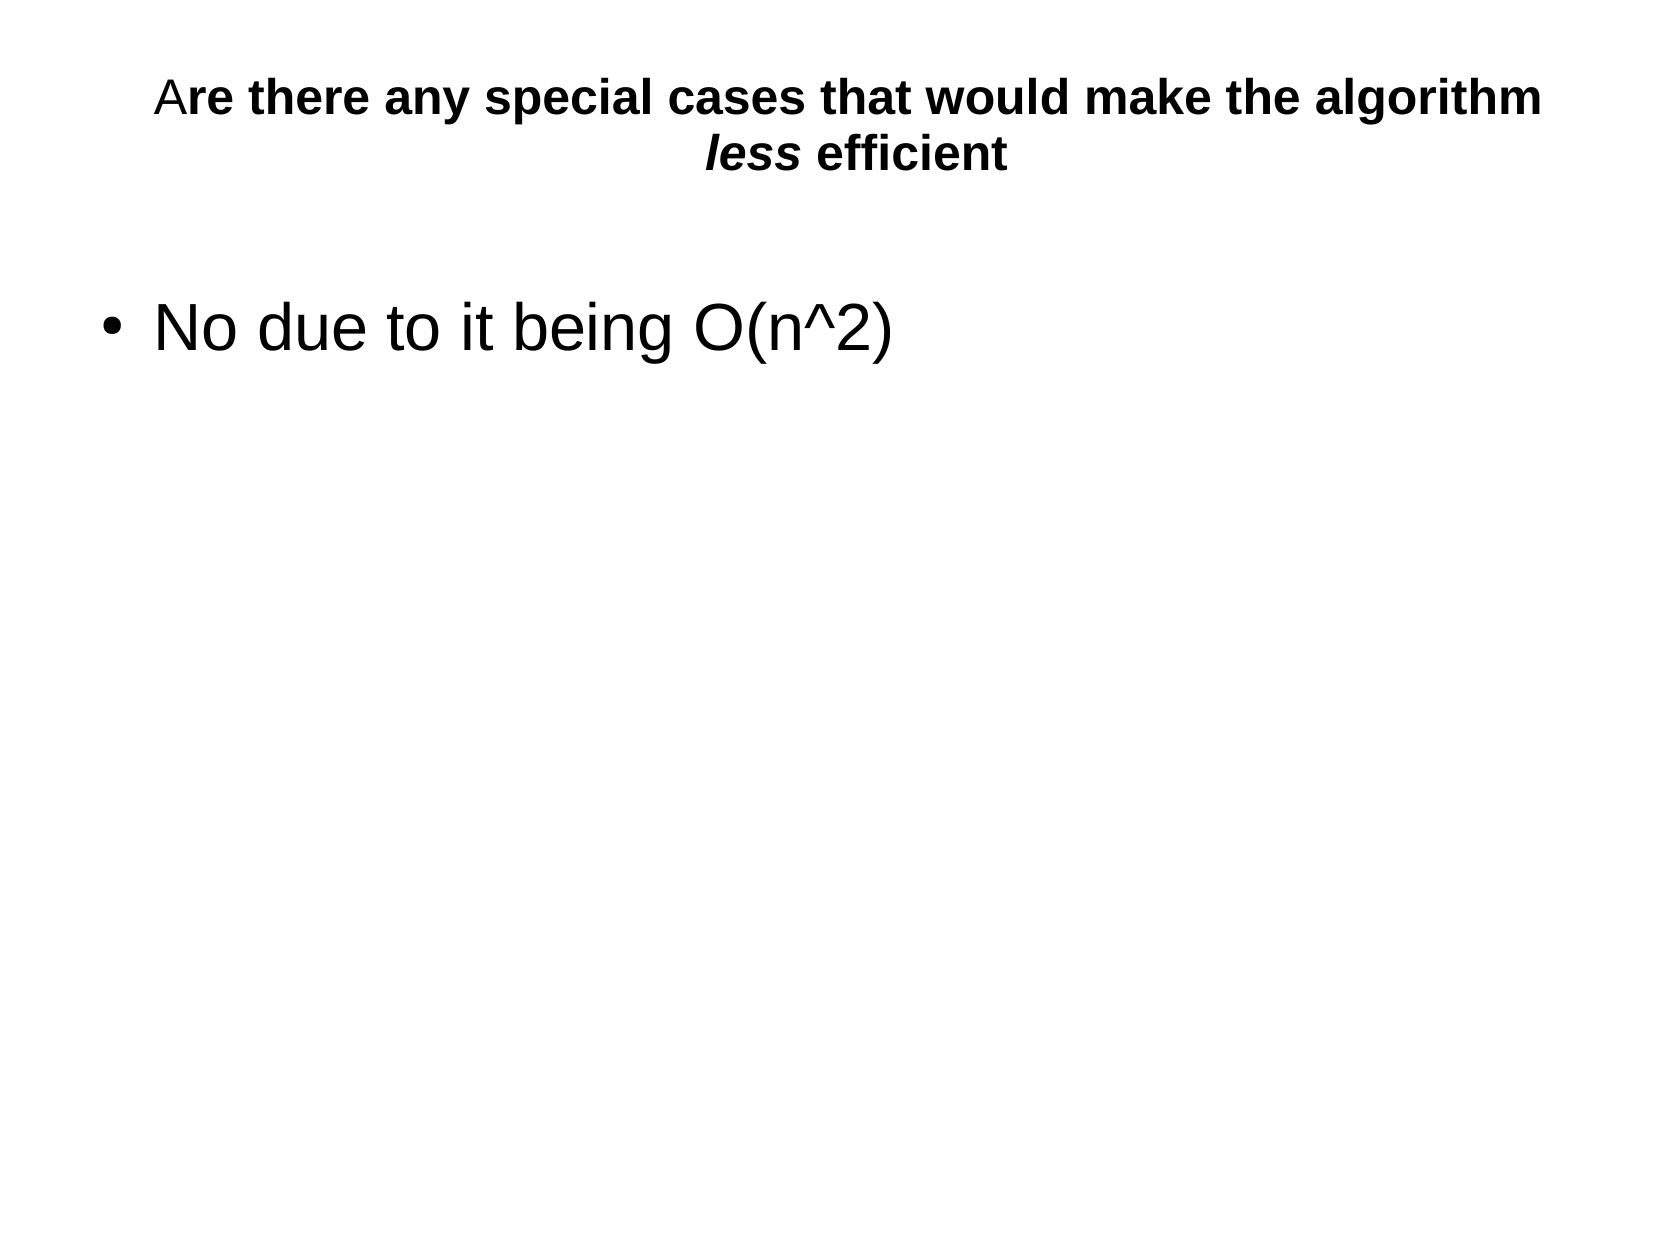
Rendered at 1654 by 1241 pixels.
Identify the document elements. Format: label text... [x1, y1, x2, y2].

list No due to it being O(n^2) [82, 290, 1538, 1010]
title Are there any special cases that would make the algorithm less efficient [82, 49, 1571, 257]
